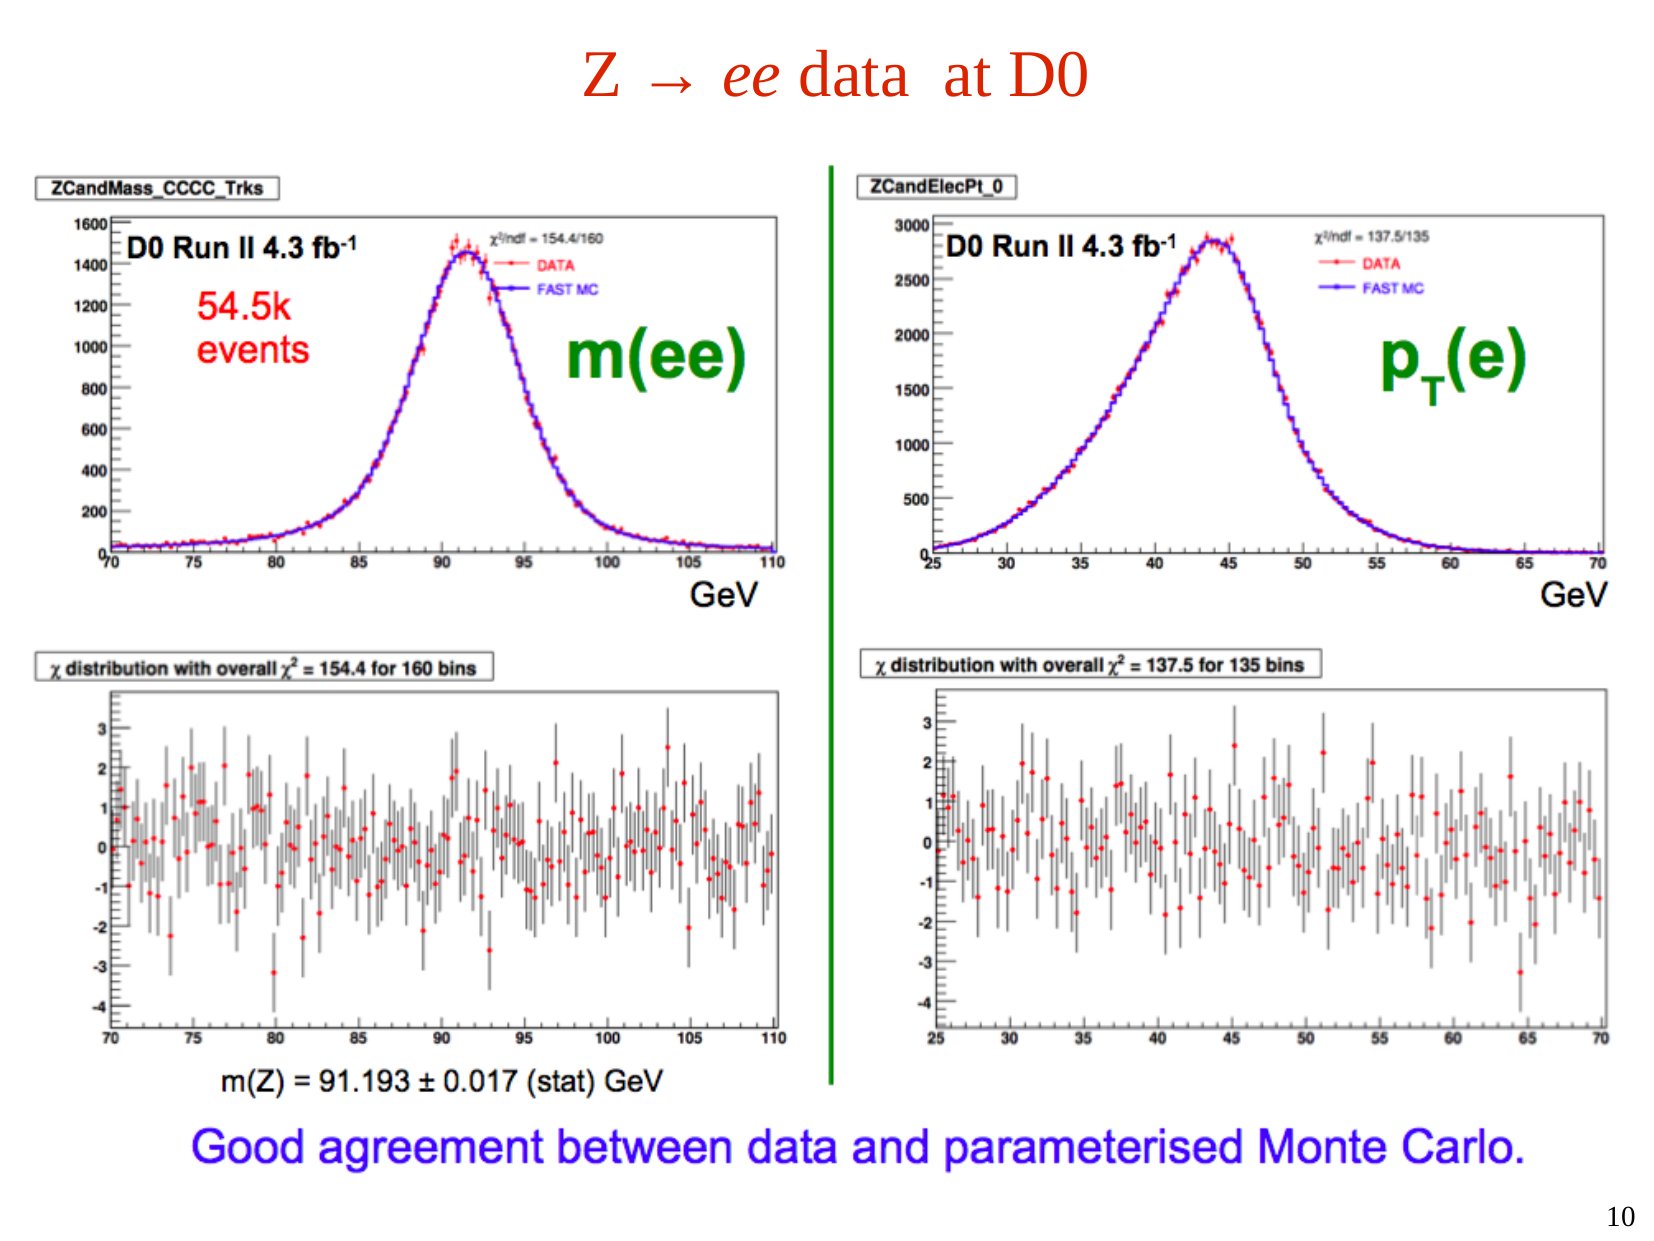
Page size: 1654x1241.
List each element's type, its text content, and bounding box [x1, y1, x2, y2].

picture [12, 154, 1654, 1190]
title Z → ee data at D0 [121, 20, 1534, 127]
